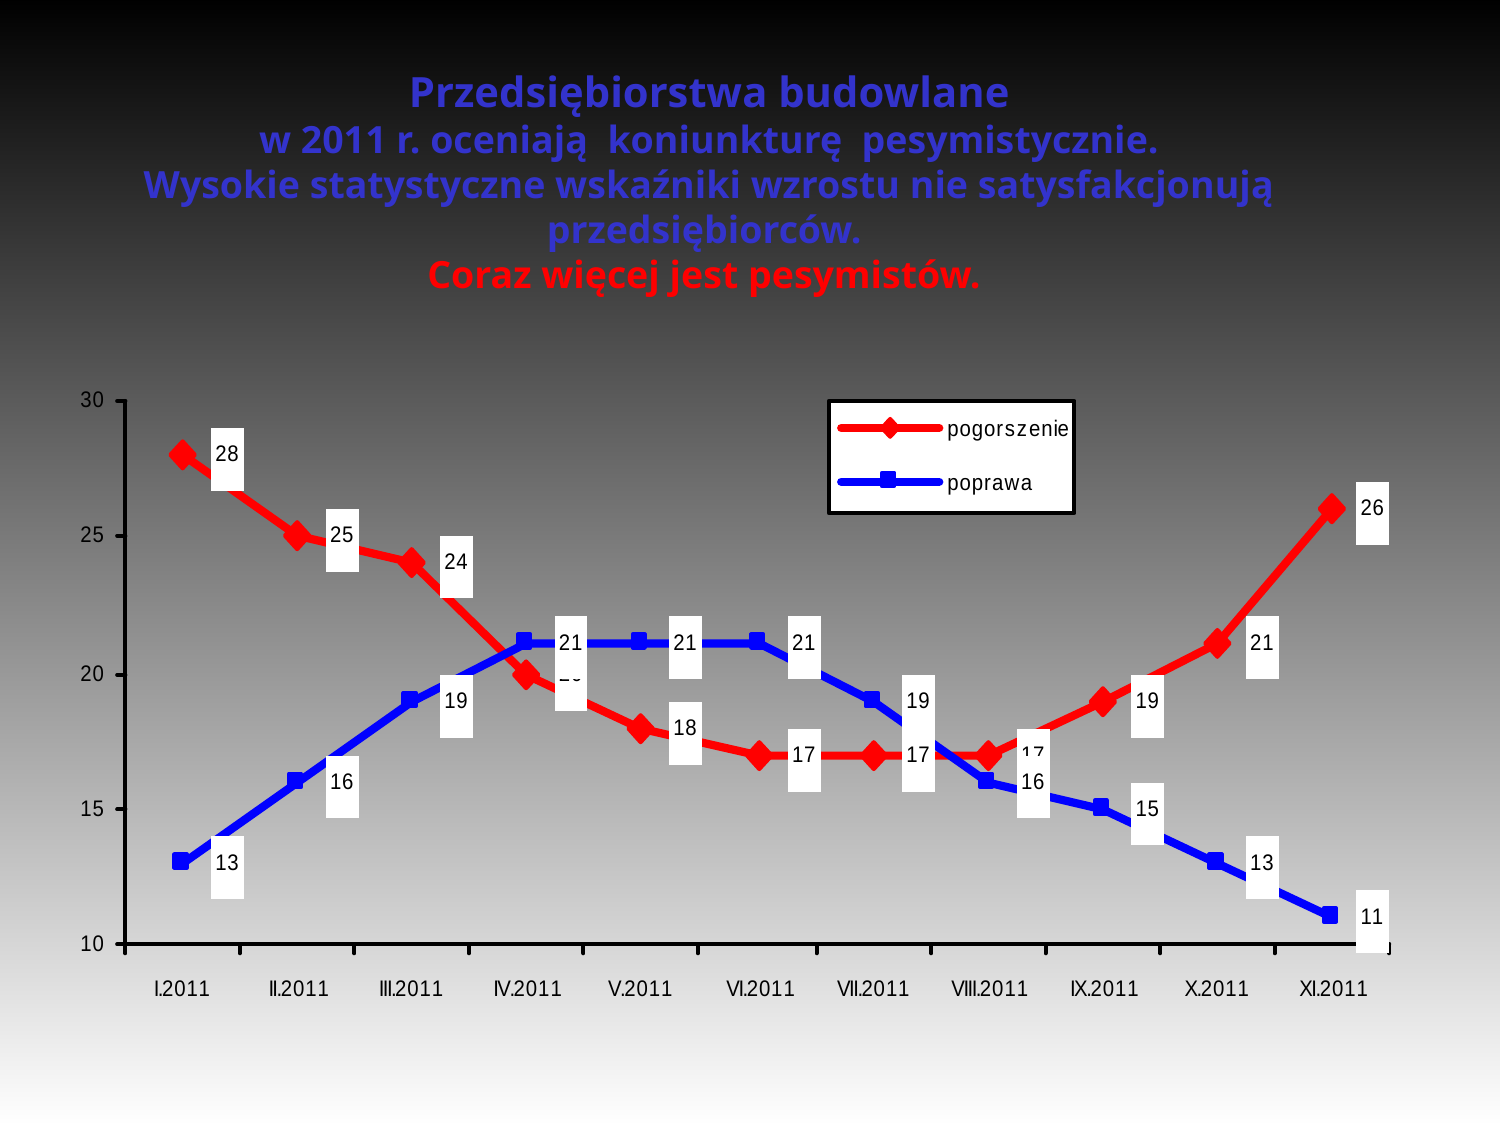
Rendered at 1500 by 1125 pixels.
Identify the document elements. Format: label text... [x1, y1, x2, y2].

chart [47, 351, 1410, 1043]
title Przedsiębiorstwa budowlane w 2011 r. oceniają koniunkturę pesymistycznie. Wysokie statystyczne wskaźniki wzrostu nie satysfakcjonują przedsiębiorców. Coraz więcej jest pesymistów. [46, 58, 1372, 340]
subtitle [70, 386, 1418, 1102]
